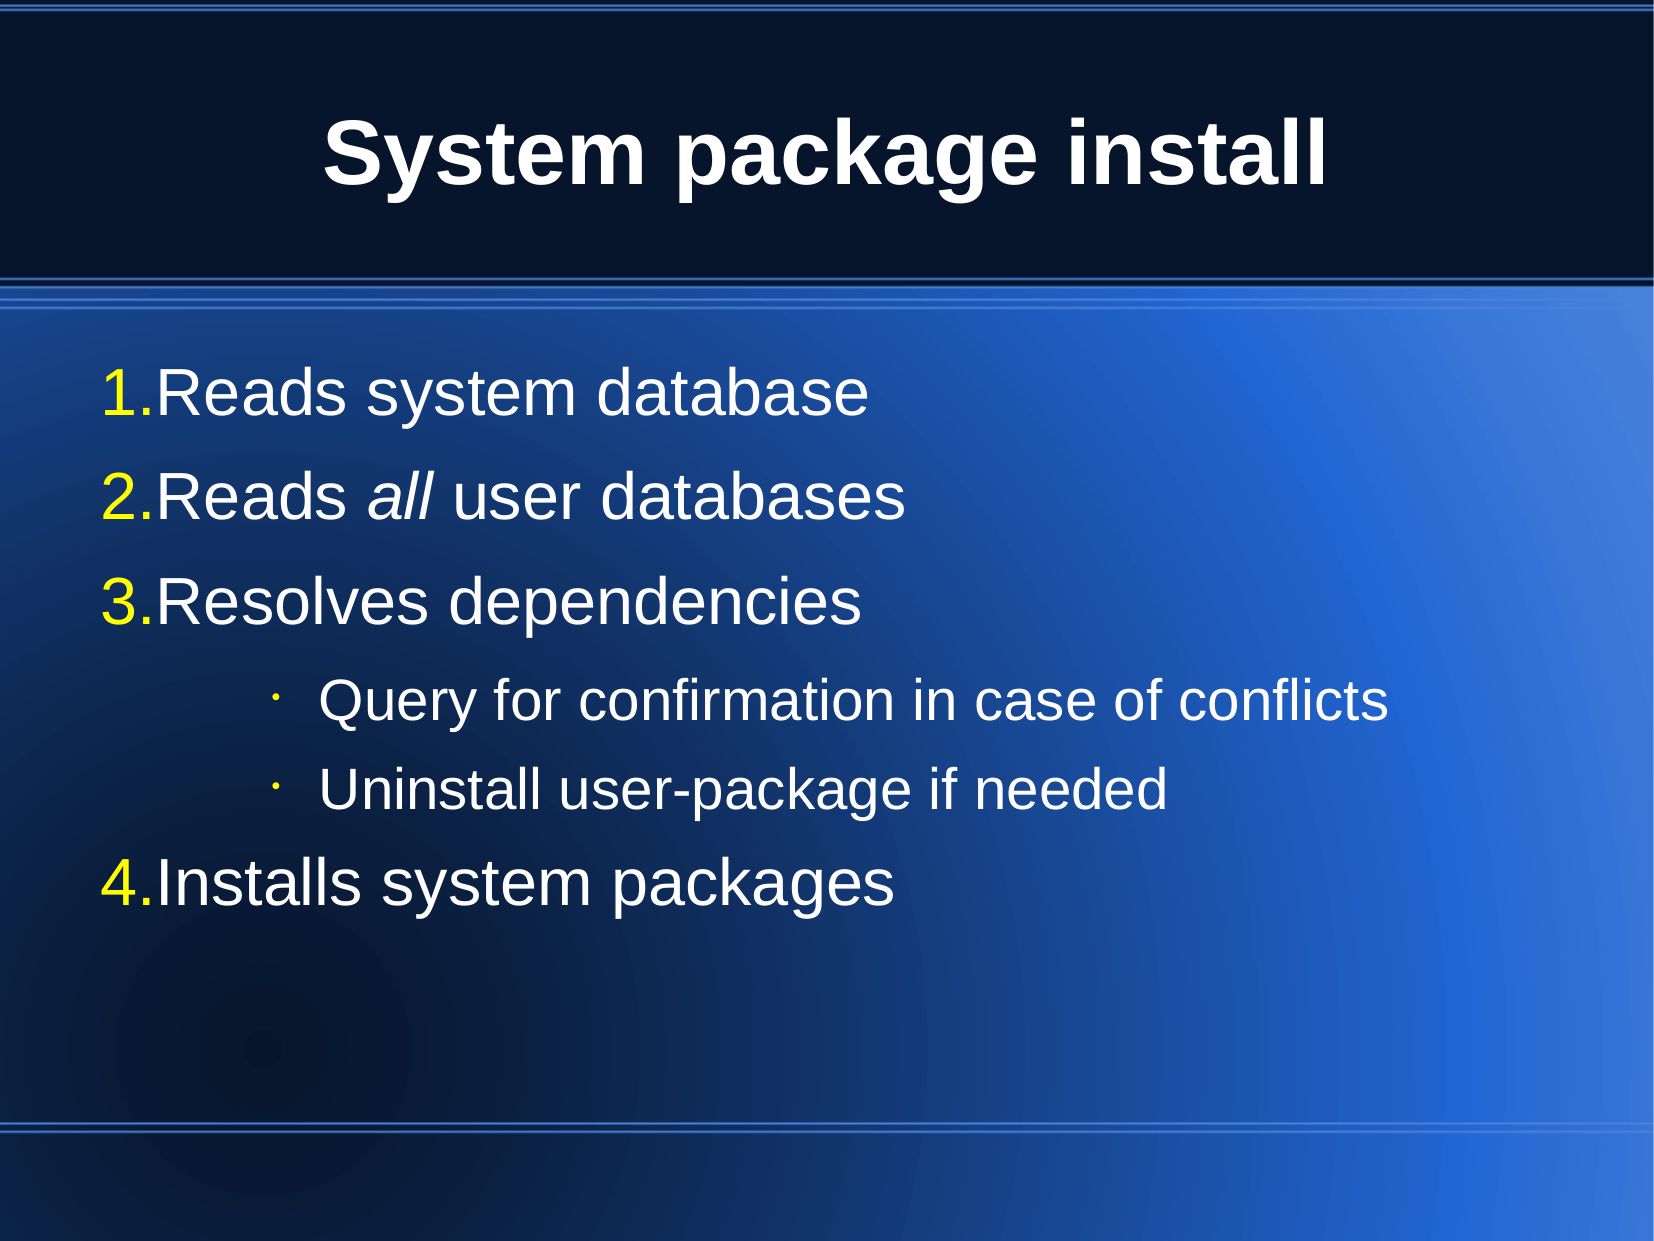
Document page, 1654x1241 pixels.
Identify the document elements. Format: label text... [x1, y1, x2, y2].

list Reads system database Reads all user databases Resolves dependencies Query for confirmation in case of conflicts Uninstall user-package if needed Installs system packages [82, 355, 1571, 1159]
picture [0, 0, 1654, 1241]
title System package install [82, 56, 1571, 250]
